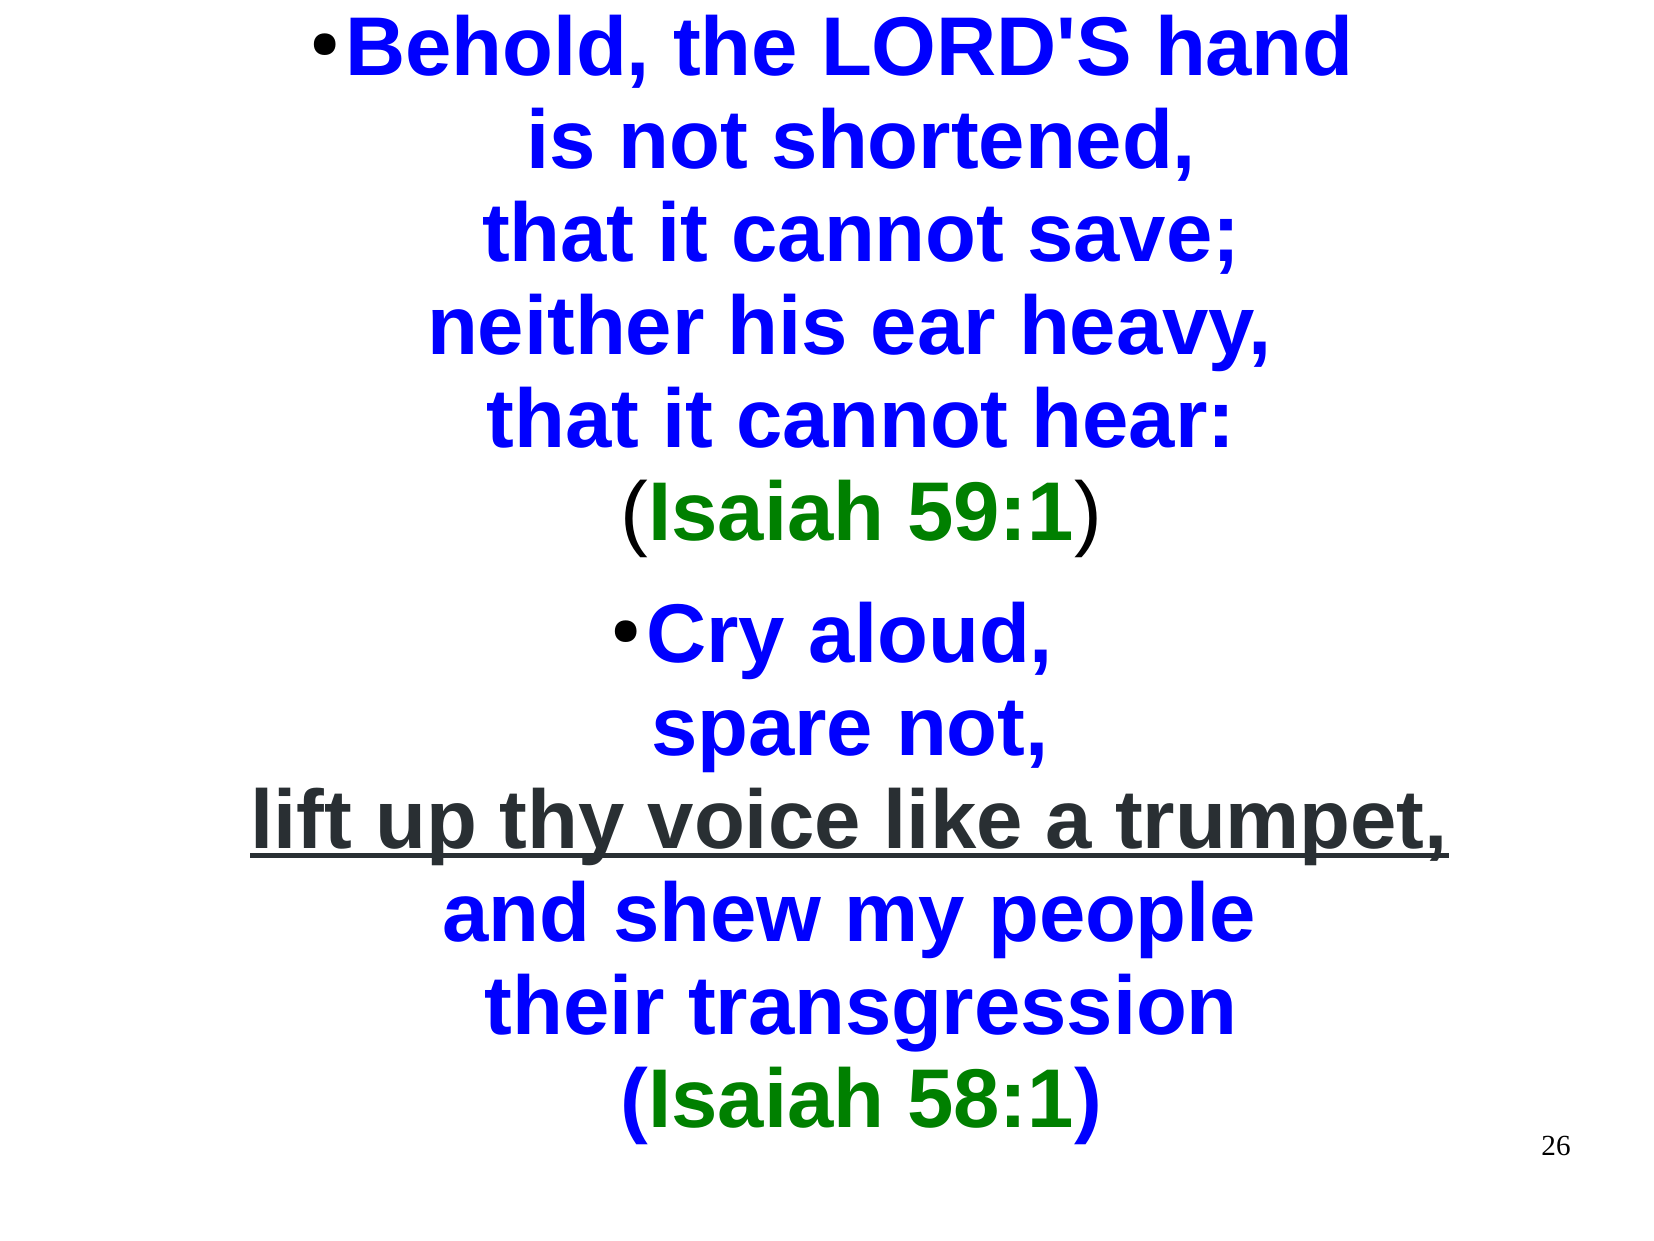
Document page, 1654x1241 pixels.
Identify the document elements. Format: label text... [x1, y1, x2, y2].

list Behold, the LORD'S hand is not shortened, that it cannot save; neither his ear heavy, that it cannot hear: (Isaiah 59:1) Cry aloud, spare not, lift up thy voice like a trumpet, and shew my people their transgression (Isaiah 58:1) [37, 0, 1651, 1241]
